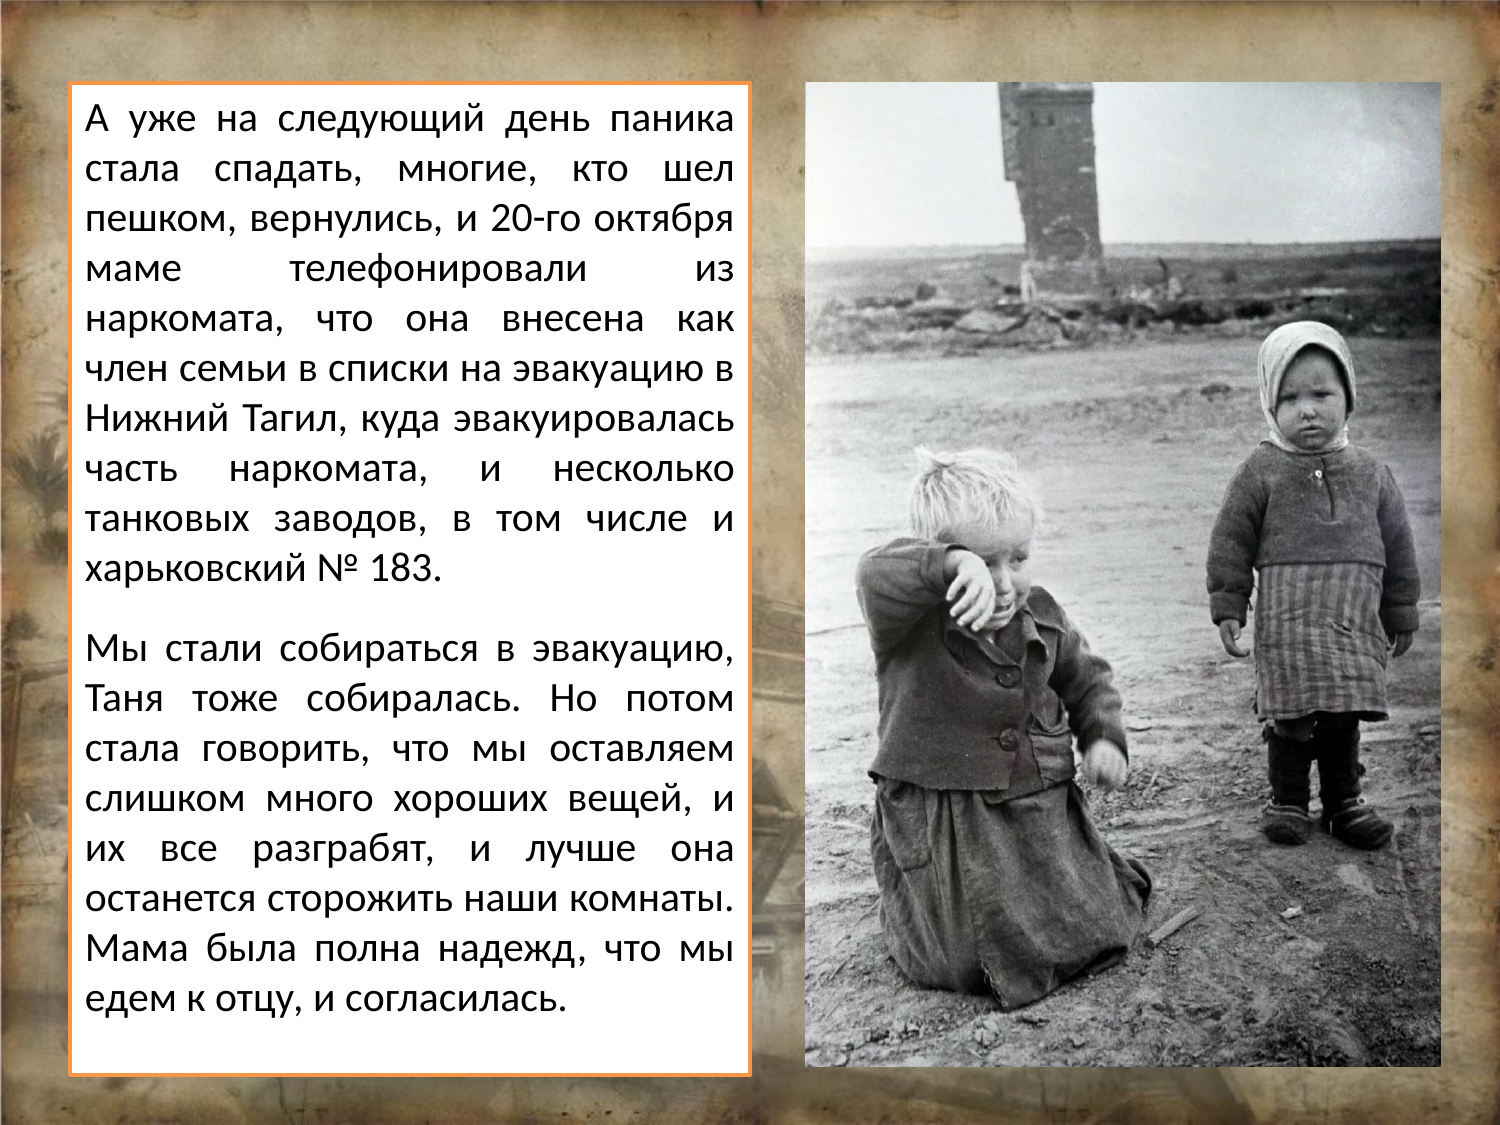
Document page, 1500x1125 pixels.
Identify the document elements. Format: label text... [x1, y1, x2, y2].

picture [0, 0, 1500, 1125]
title [75, 45, 1425, 233]
list А уже на следующий день паника стала спадать, многие, кто шел пешком, вернулись, и 20-го октября маме телефонировали из наркомата, что она внесена как член семьи в списки на эвакуацию в Нижний Тагил, куда эвакуировалась часть наркомата, и несколько танковых заводов, в том числе и харьковский № 183. Мы стали собираться в эвакуацию, Таня тоже собиралась. Но потом стала говорить, что мы оставляем слишком много хороших вещей, и их все разграбят, и лучше она останется сторожить наши комнаты. Мама была полна надежд, что мы едем к отцу, и согласилась. [70, 82, 750, 1075]
